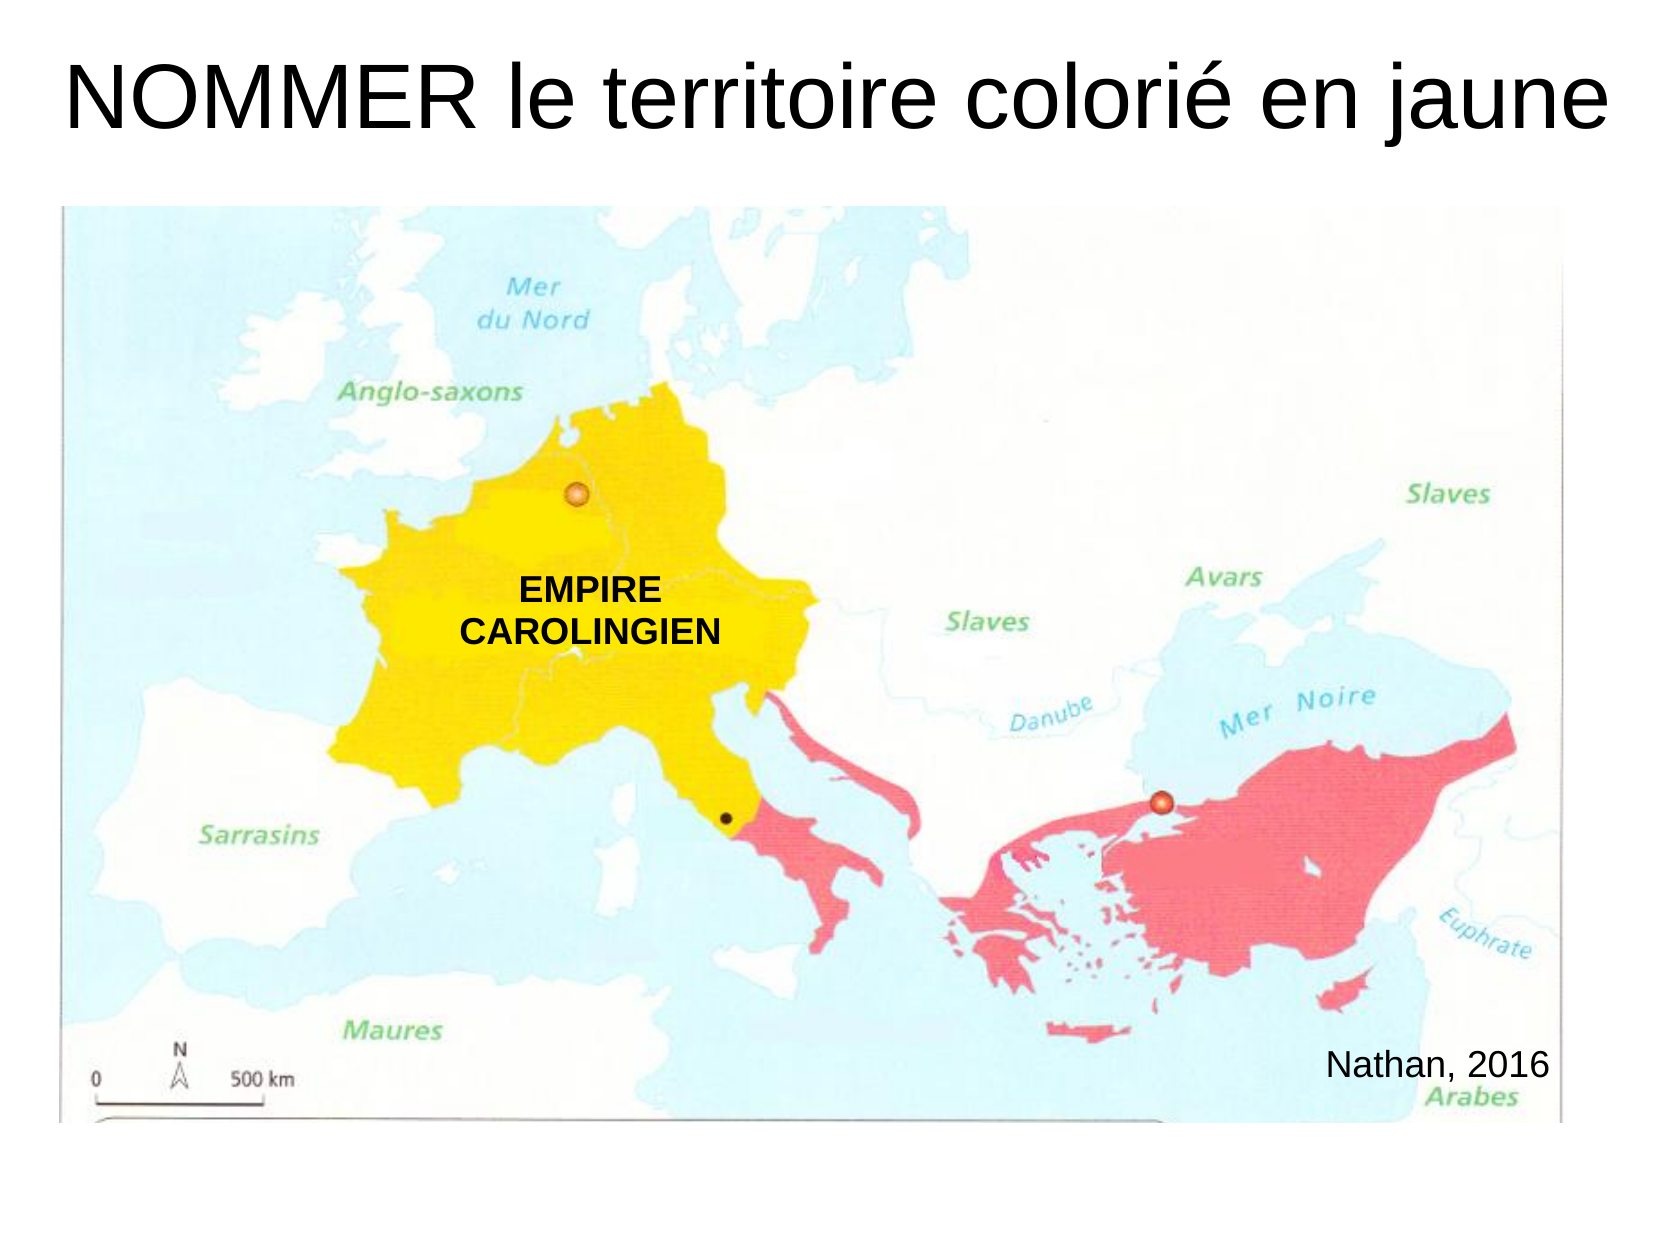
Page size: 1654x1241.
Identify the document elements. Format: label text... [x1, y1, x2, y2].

text_box Nathan, 2016 [1181, 1035, 1565, 1093]
text_box EMPIRE CAROLINGIEN [383, 561, 798, 663]
title NOMMER le territoire colorié en jaune [53, 45, 1625, 148]
picture [59, 206, 1564, 1123]
